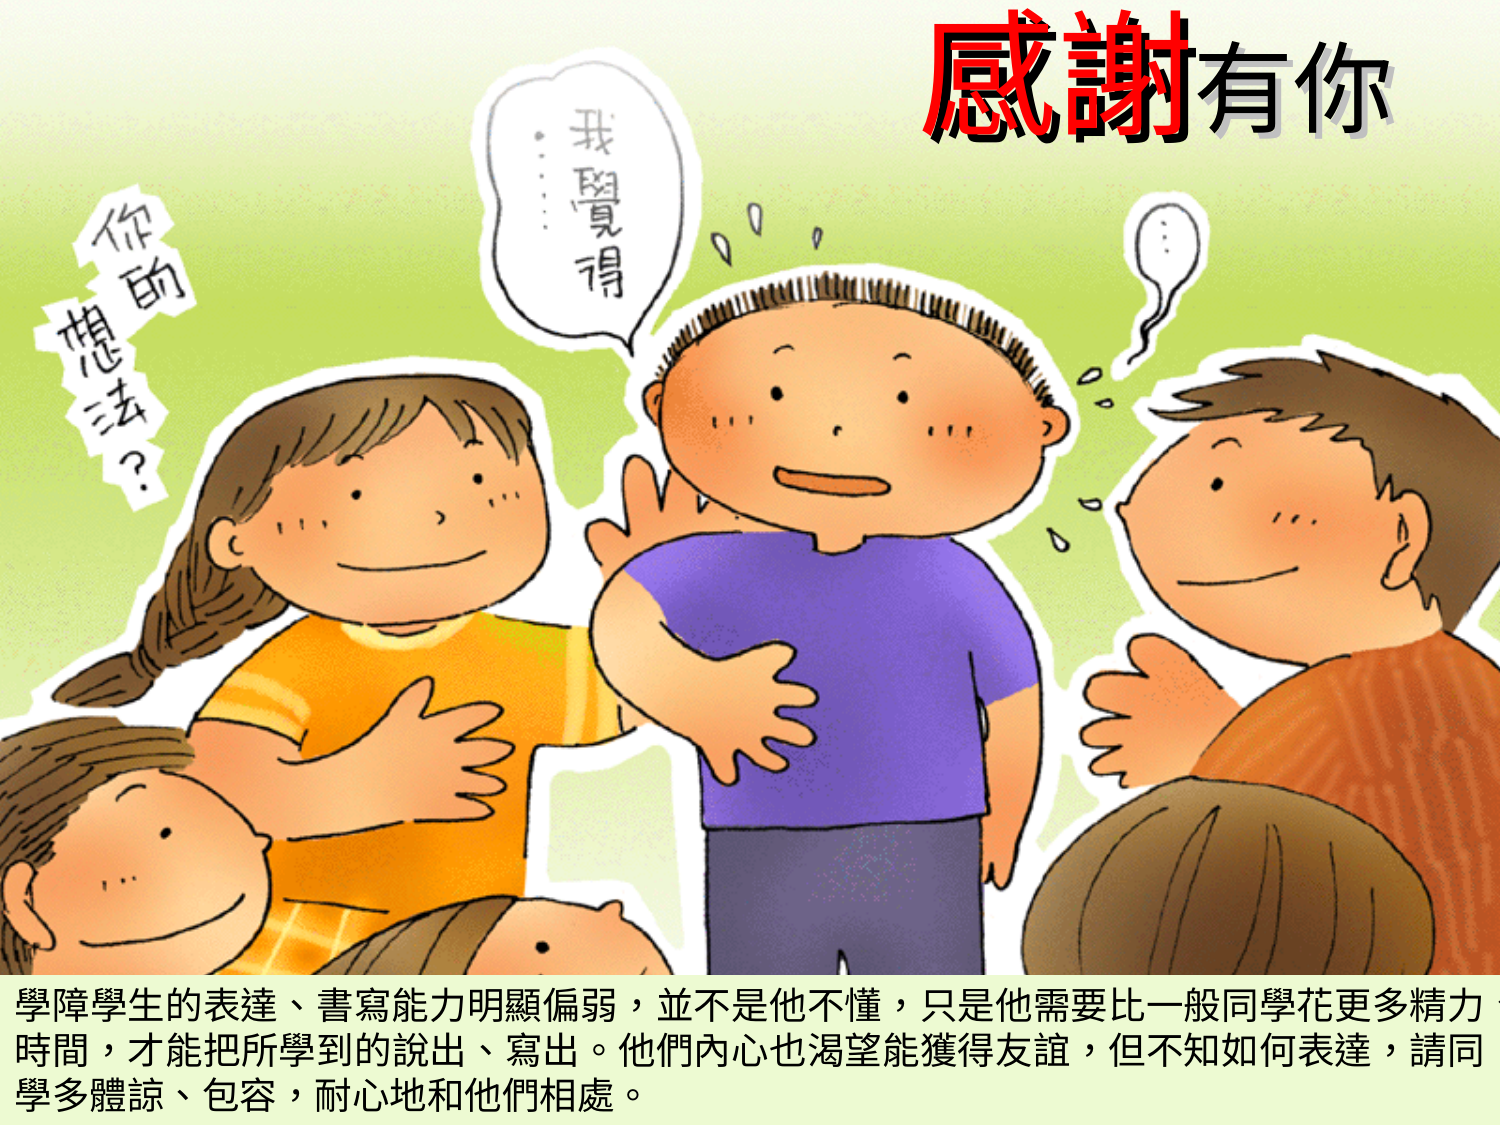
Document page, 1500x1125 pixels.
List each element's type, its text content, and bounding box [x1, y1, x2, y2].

subtitle 學障學生的表達、書寫能力明顯偏弱，並不是他不懂，只是他需要比一般同學花更多精力、時間，才能把所學到的說出、寫出。他們內心也渴望能獲得友誼，但不知如何表達，請同學多體諒、包容，耐心地和他們相處。 [0, 975, 1500, 1125]
title 感謝有你 [887, 0, 1426, 163]
picture [0, 0, 1500, 975]
